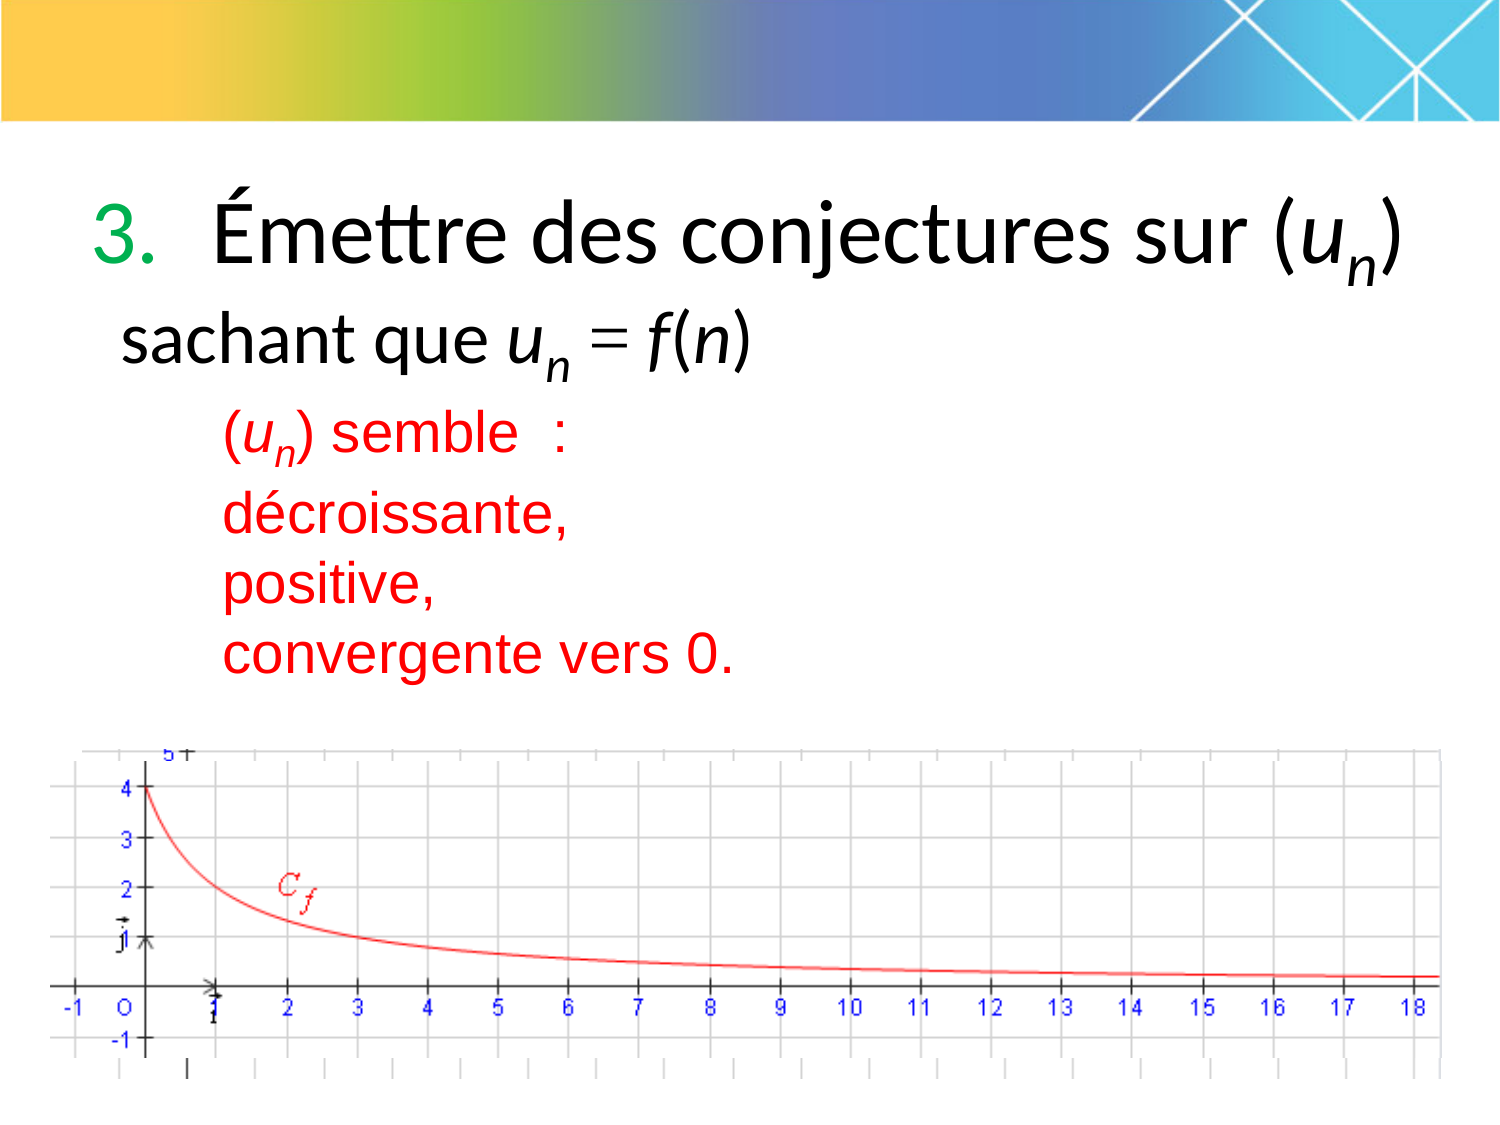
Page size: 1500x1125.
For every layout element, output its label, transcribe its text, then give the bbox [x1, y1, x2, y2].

picture [0, 0, 1500, 123]
picture [50, 749, 1442, 1079]
title Émettre des conjectures sur (un) [75, 164, 1500, 305]
text_box (un) semble : décroissante, positive, convergente vers 0. [93, 386, 1395, 693]
text_box sachant que un = f(n) [105, 281, 1318, 386]
